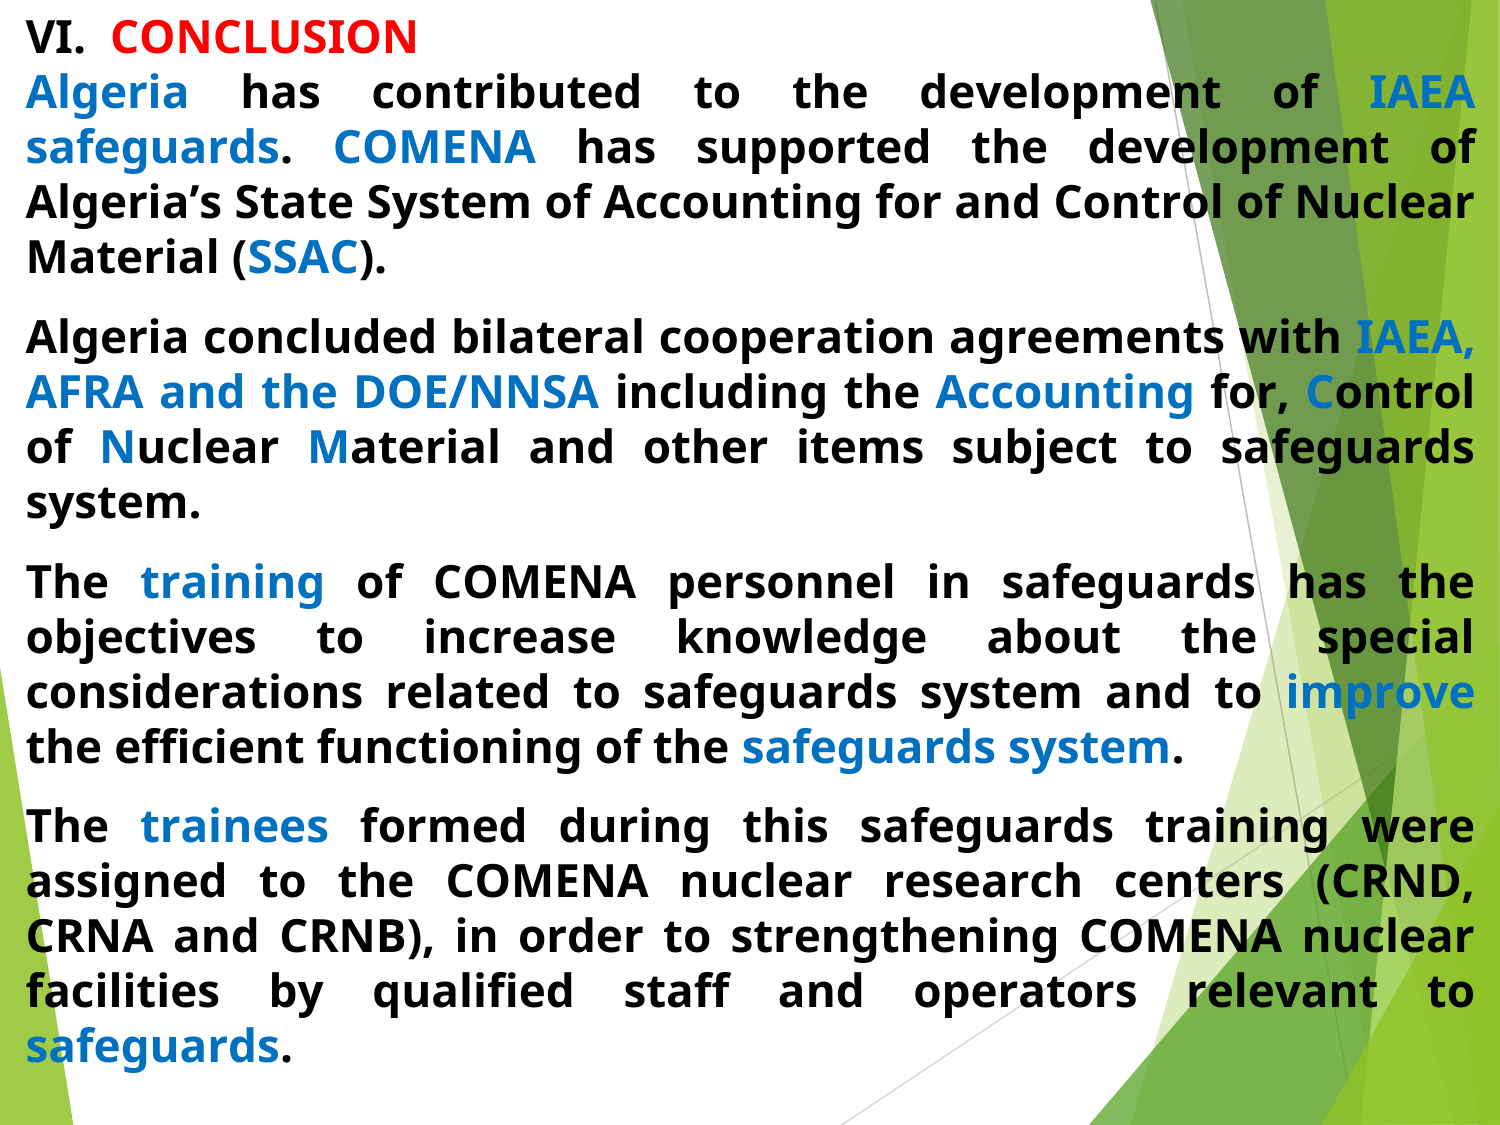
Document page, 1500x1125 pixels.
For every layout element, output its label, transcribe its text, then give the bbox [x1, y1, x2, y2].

text_box CONCLUSION Algeria has contributed to the development of IAEA safeguards. COMENA has supported the development of Algeria’s State System of Accounting for and Control of Nuclear Material (SSAC). Algeria concluded bilateral cooperation agreements with IAEA, AFRA and the DOE/NNSA including the Accounting for, Control of Nuclear Material and other items subject to safeguards system. The training of COMENA personnel in safeguards has the objectives to increase knowledge about the special considerations related to safeguards system and to improve the efficient functioning of the safeguards system. The trainees formed during this safeguards training were assigned to the COMENA nuclear research centers (CRND, CRNA and CRNB), in order to strengthening COMENA nuclear facilities by qualified staff and operators relevant to safeguards. [11, 0, 1491, 1080]
